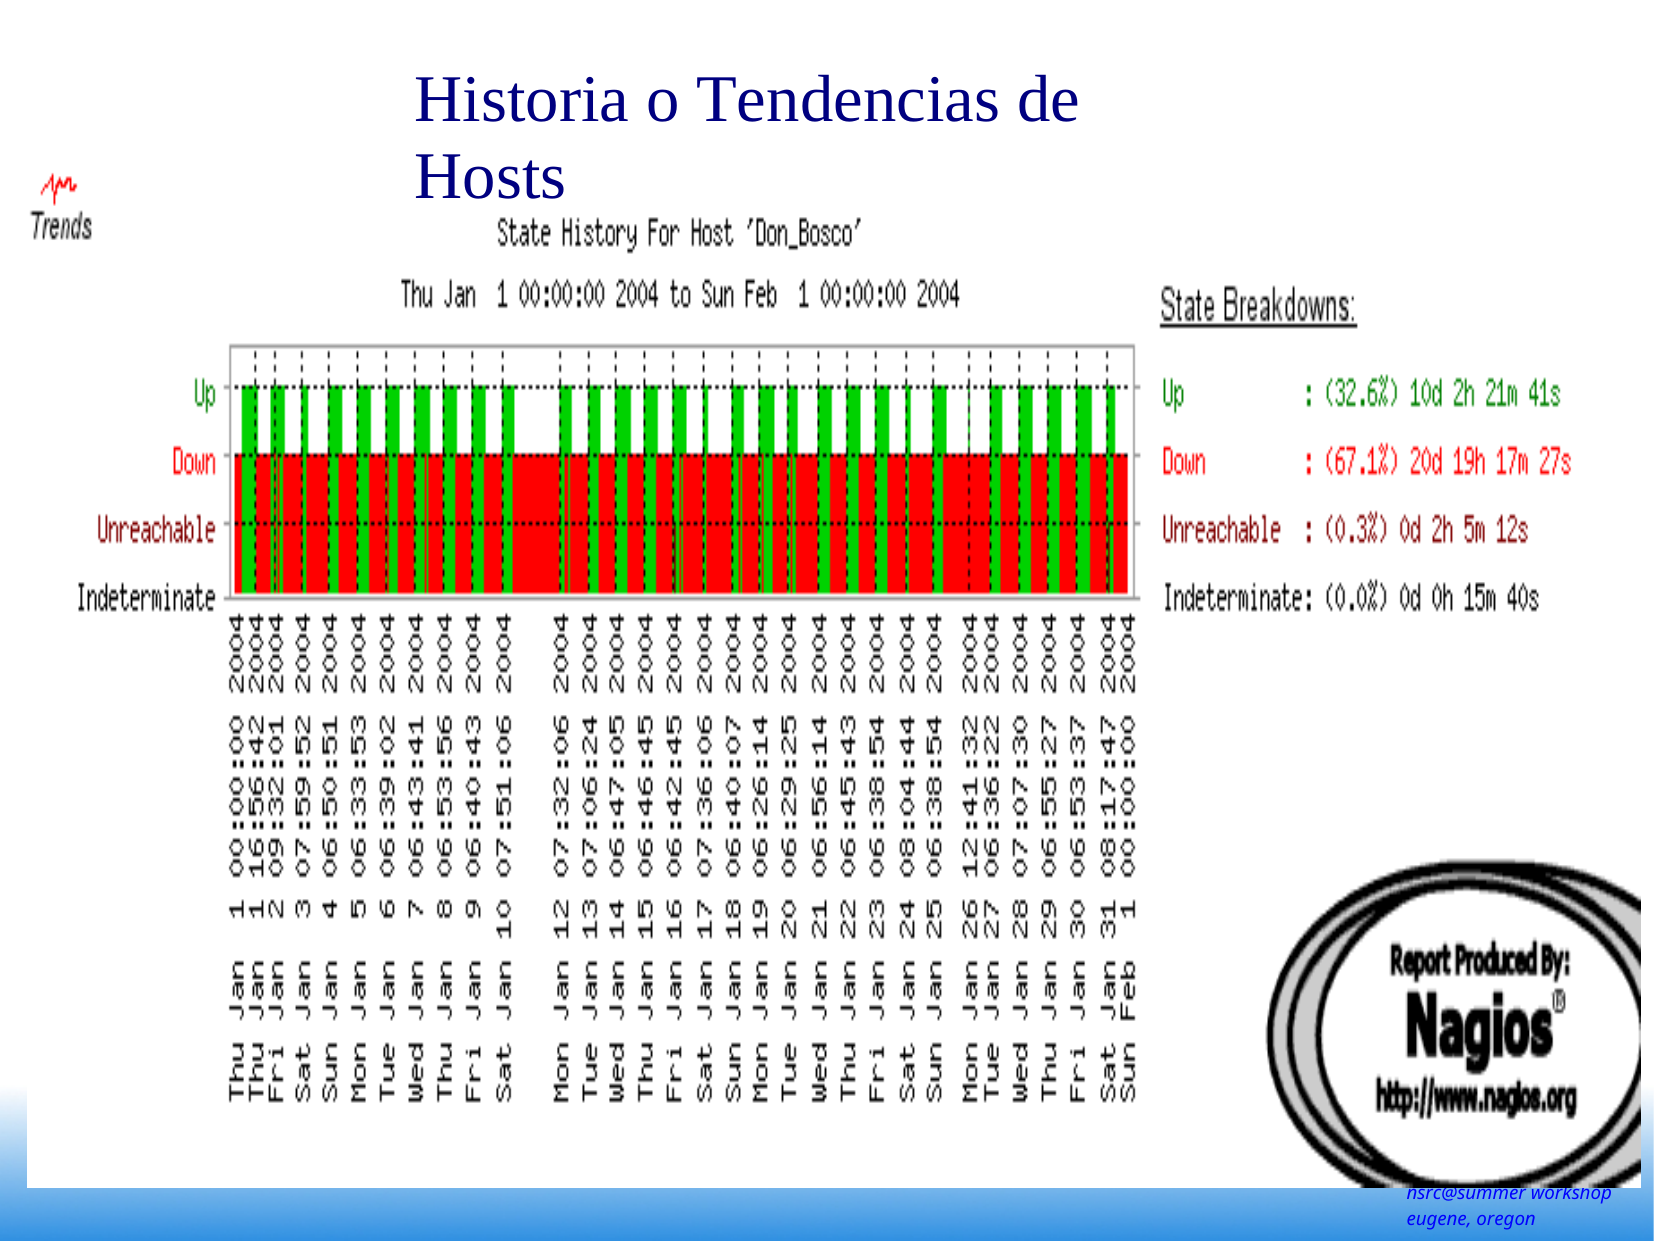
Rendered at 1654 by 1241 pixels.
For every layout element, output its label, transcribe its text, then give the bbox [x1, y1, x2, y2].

picture [0, 165, 1654, 1241]
text_box Historia o Tendencias de Hosts [414, 57, 1209, 139]
picture [428, 165, 448, 174]
